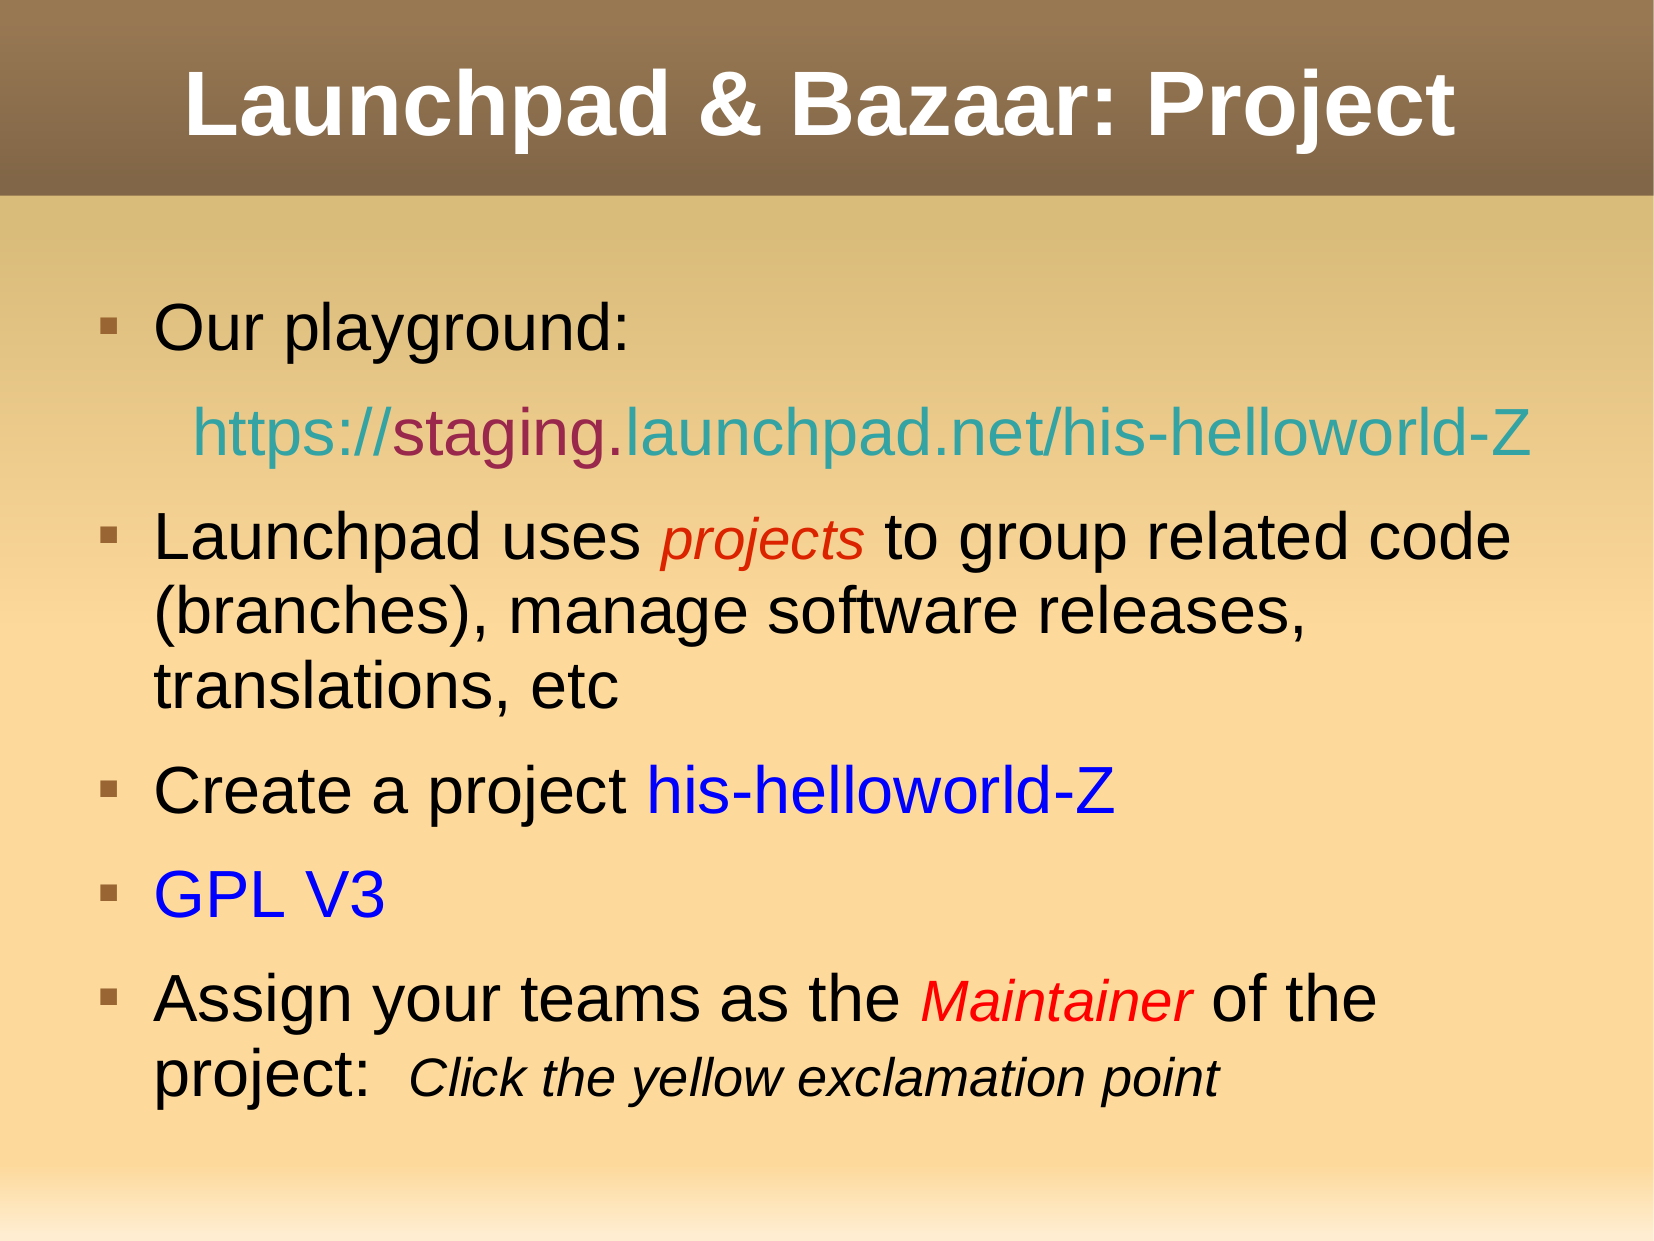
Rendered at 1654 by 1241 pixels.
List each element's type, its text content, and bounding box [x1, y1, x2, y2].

title Launchpad & Bazaar: Project [76, 7, 1565, 200]
picture [0, 0, 1654, 1241]
list Our playground: https://staging.launchpad.net/his-helloworld-Z Launchpad uses projects to group related code (branches), manage software releases, translations, etc Create a project his-helloworld-Z GPL V3 Assign your teams as the Maintainer of the project: Click the yellow exclamation point [82, 290, 1571, 1241]
